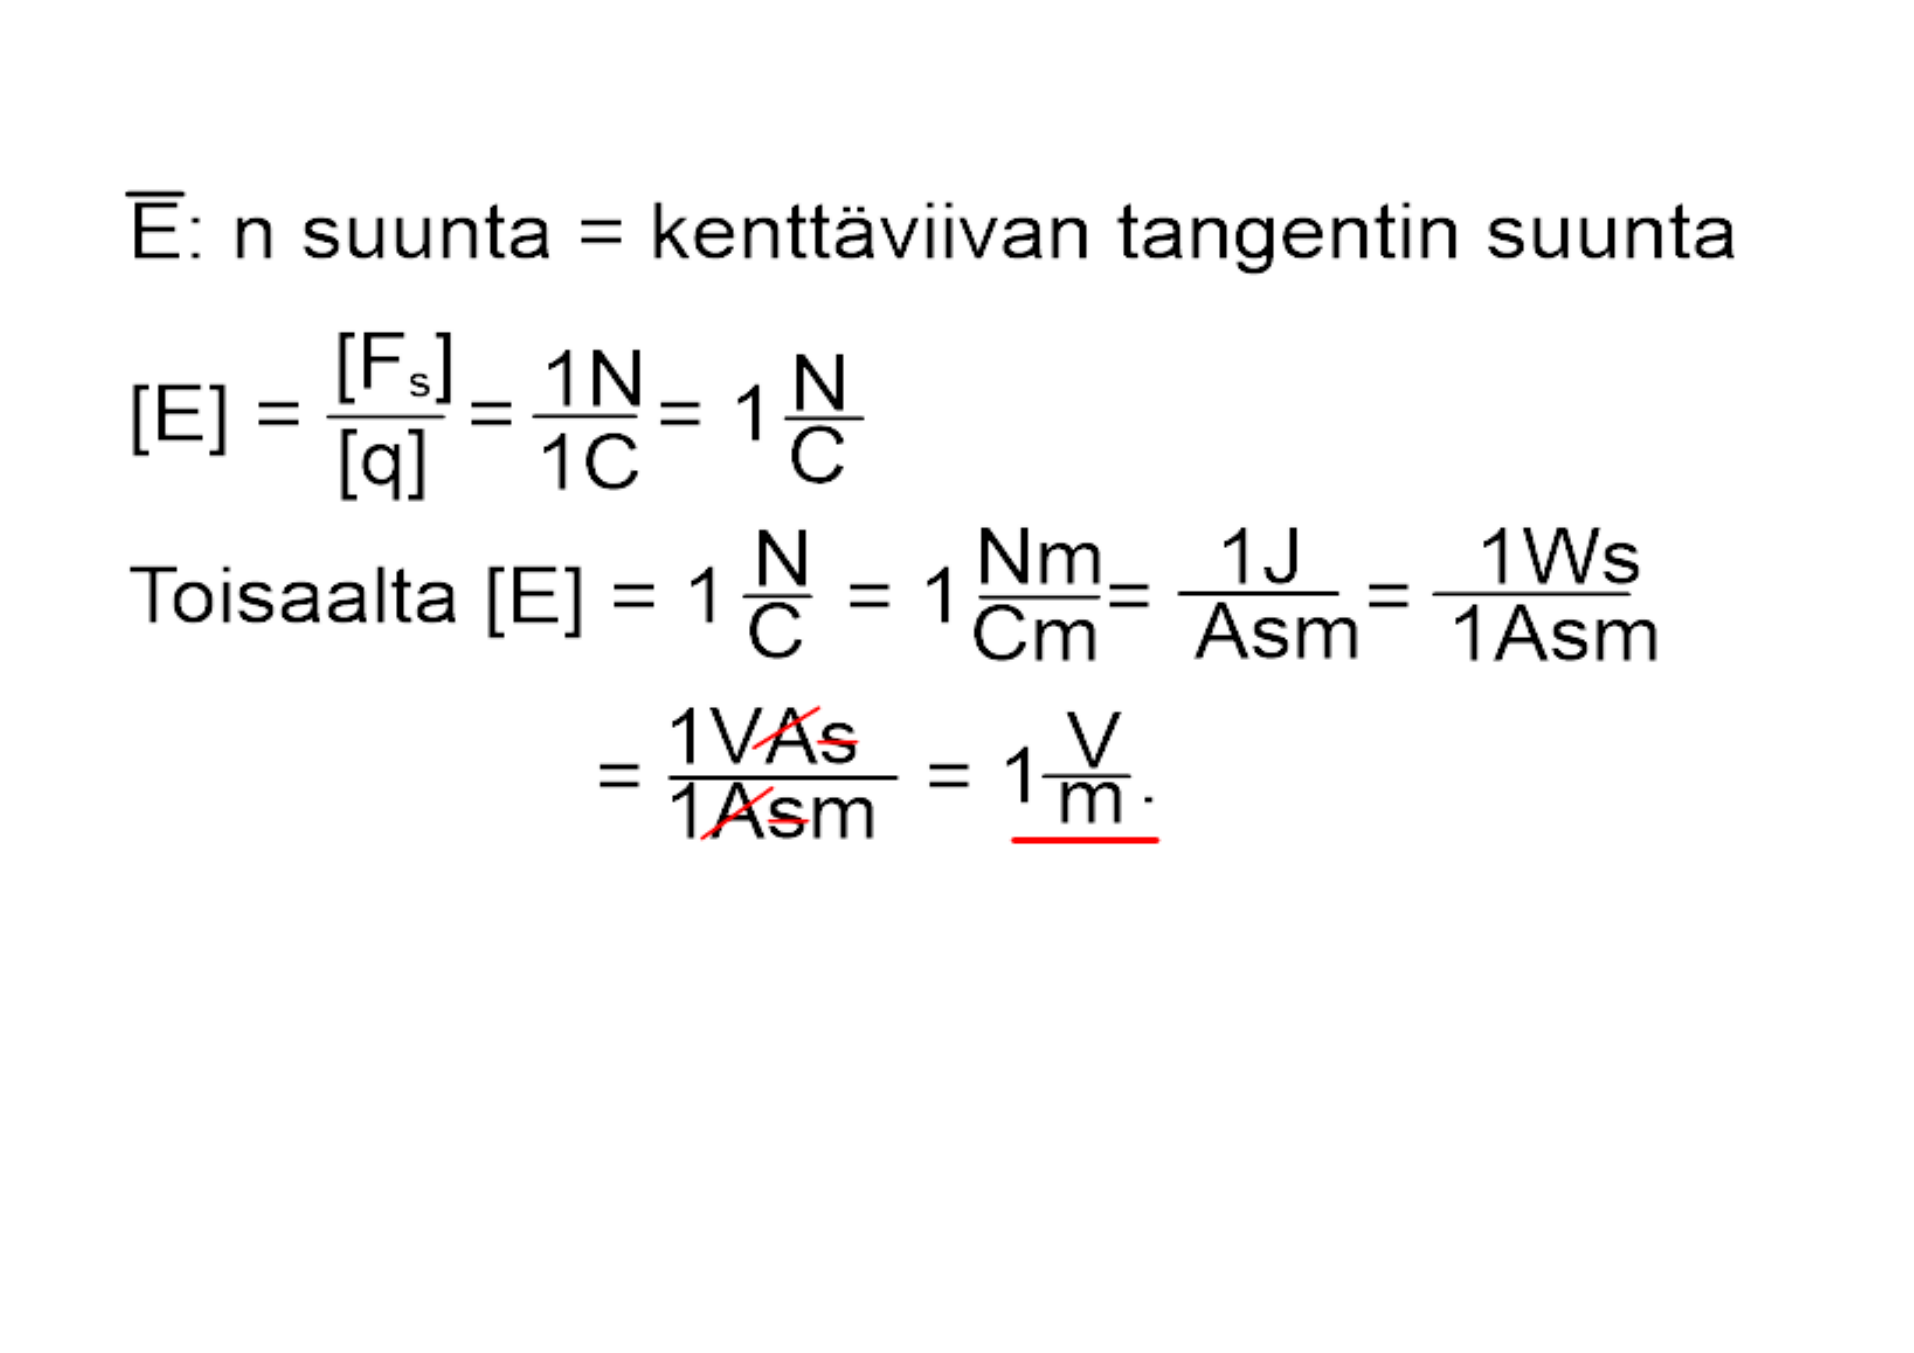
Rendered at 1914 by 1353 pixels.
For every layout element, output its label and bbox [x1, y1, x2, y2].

picture [82, 114, 1824, 915]
